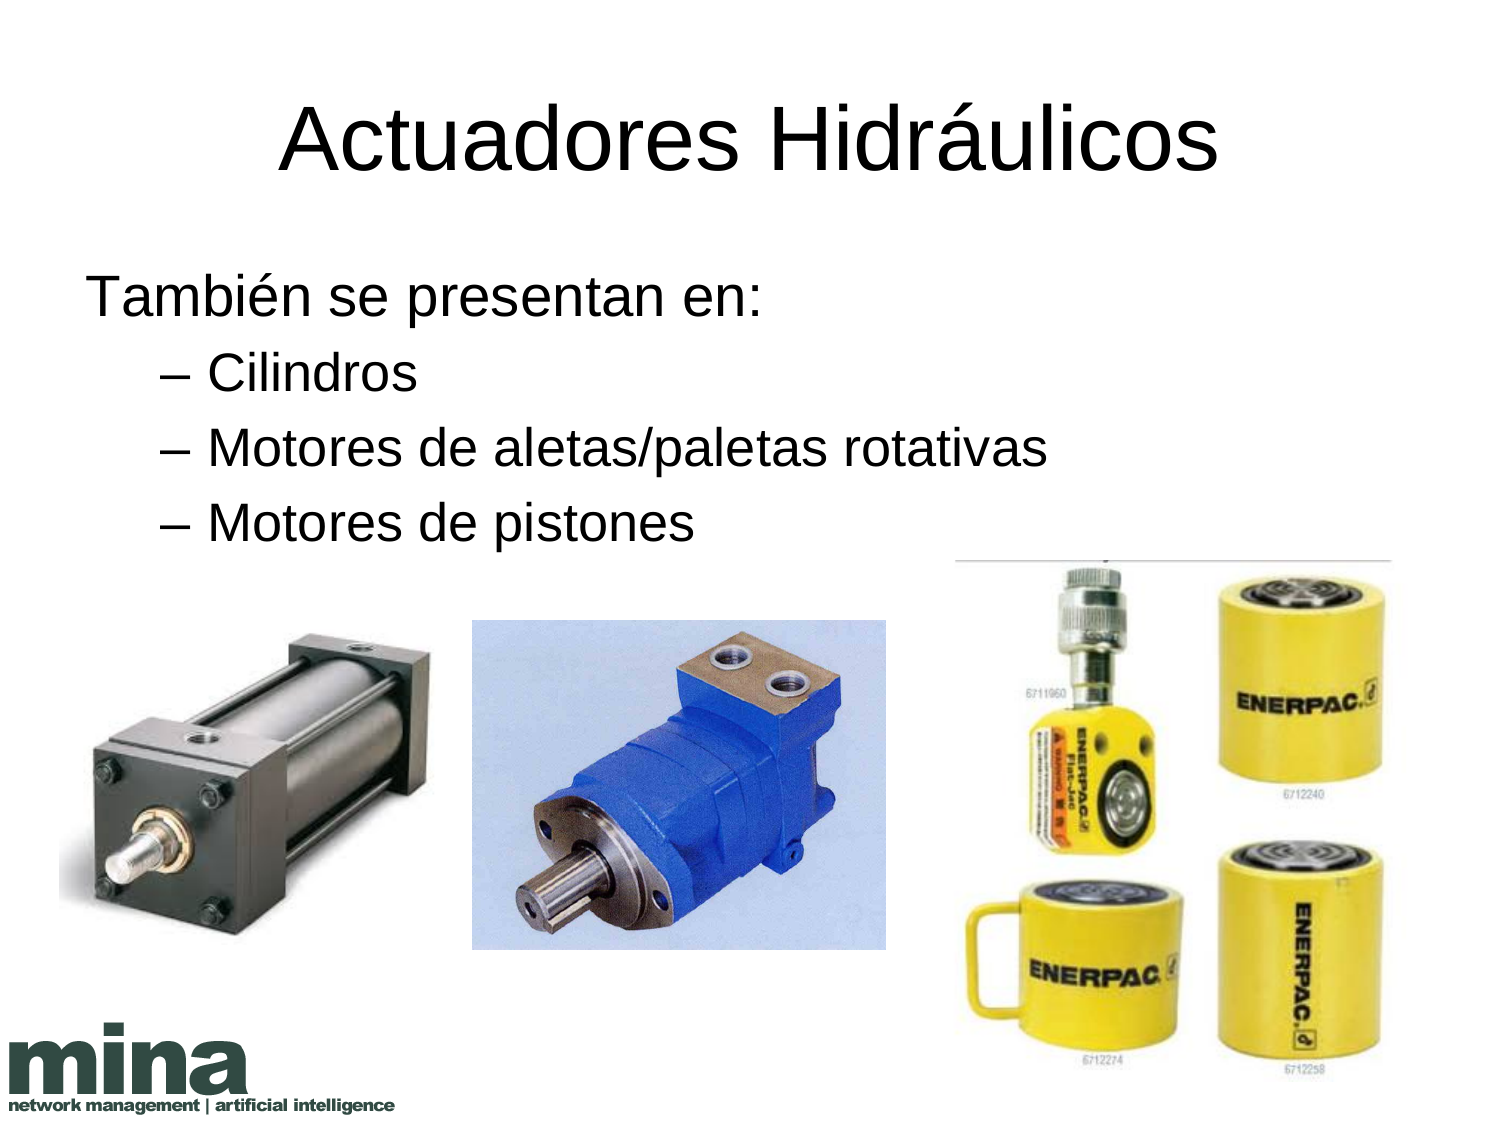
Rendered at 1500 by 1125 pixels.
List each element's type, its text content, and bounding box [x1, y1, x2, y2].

picture [908, 560, 1500, 1082]
picture [0, 1016, 402, 1119]
list También se presentan en: Cilindros Motores de aletas/paletas rotativas Motores de pistones [70, 261, 1447, 1004]
picture [472, 620, 886, 950]
picture [59, 621, 439, 945]
title Actuadores Hidráulicos [75, 45, 1426, 233]
